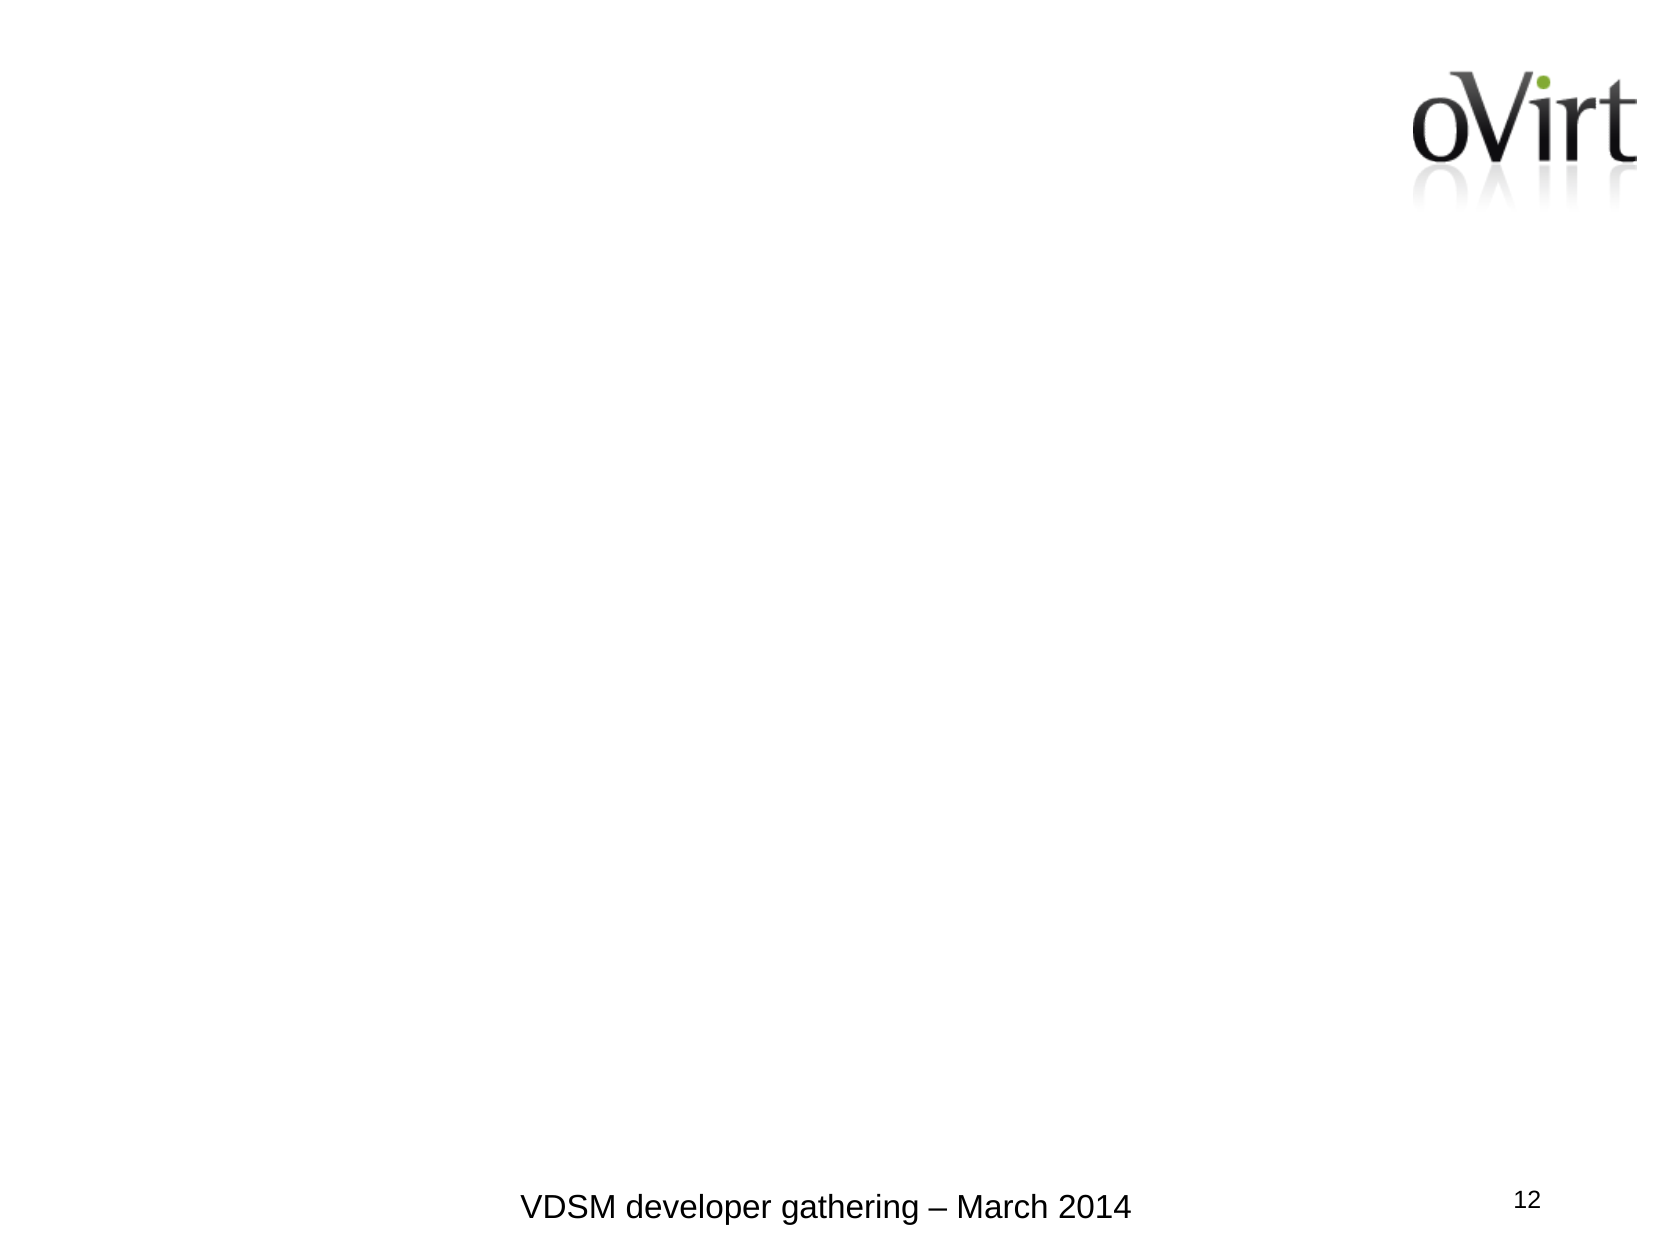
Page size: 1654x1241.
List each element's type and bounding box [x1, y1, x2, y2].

picture [1413, 63, 1637, 212]
